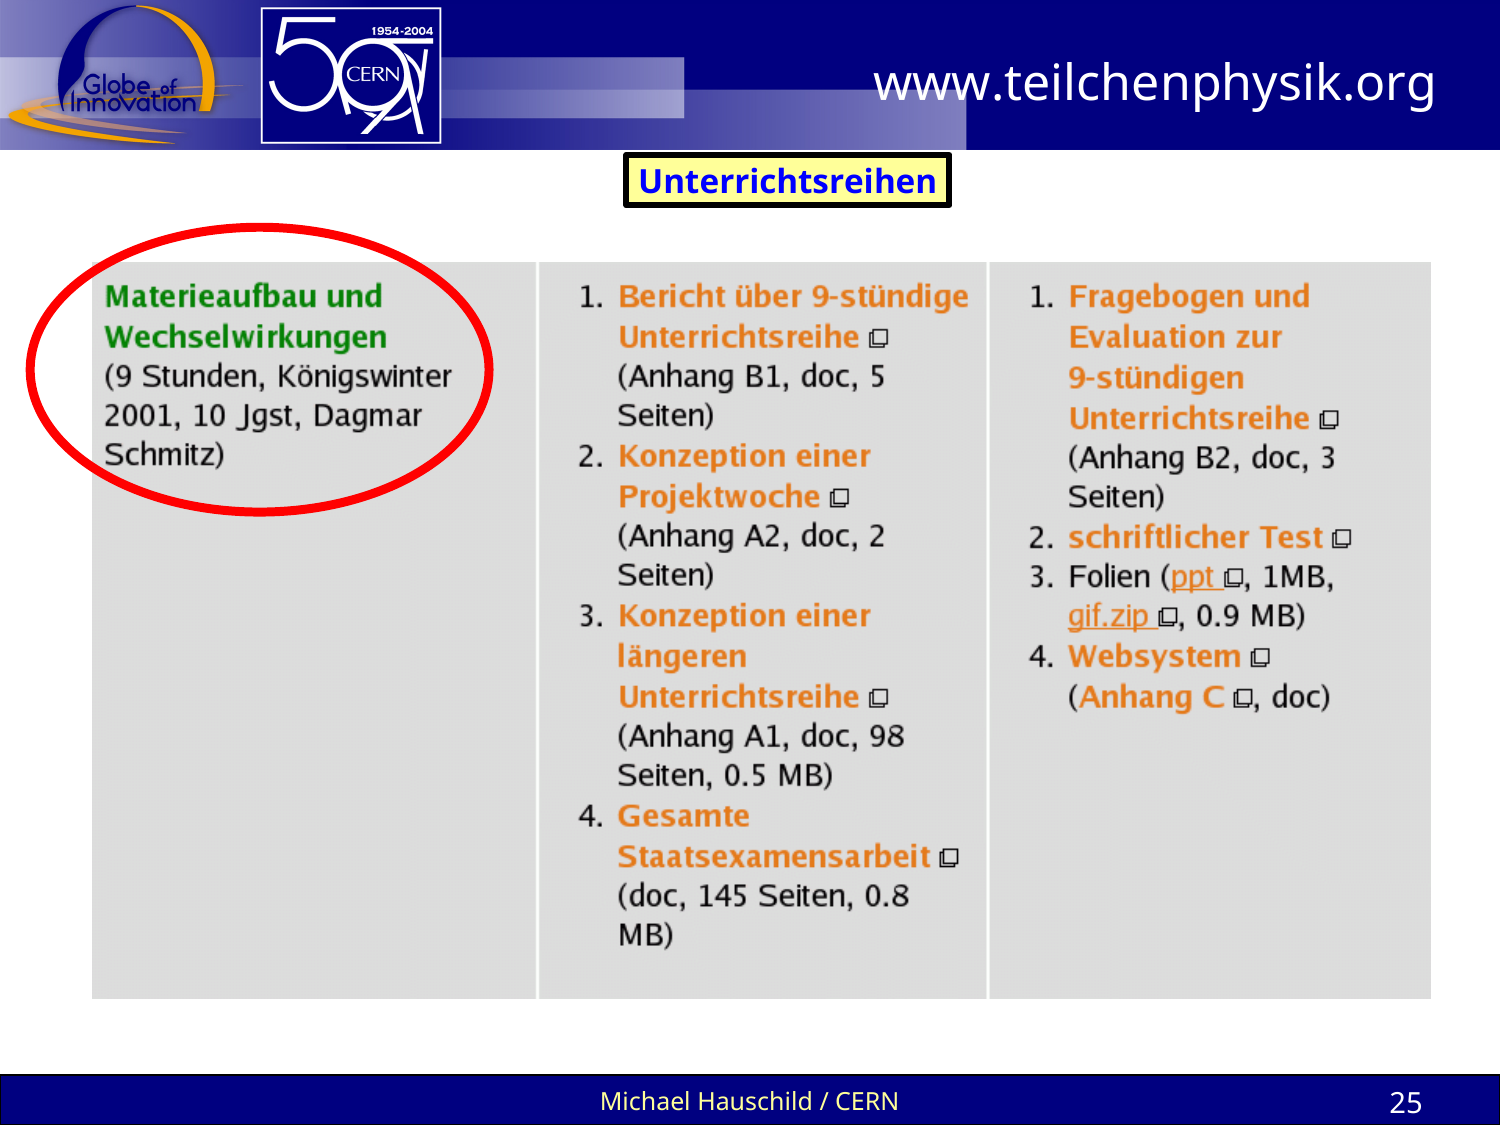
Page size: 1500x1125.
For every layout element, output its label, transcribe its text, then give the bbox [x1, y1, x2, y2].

picture [0, 0, 1500, 150]
title www.teilchenphysik.org [450, 37, 1438, 126]
picture [92, 262, 1431, 999]
picture [92, 262, 484, 507]
text_box Unterrichtsreihen [626, 154, 928, 203]
